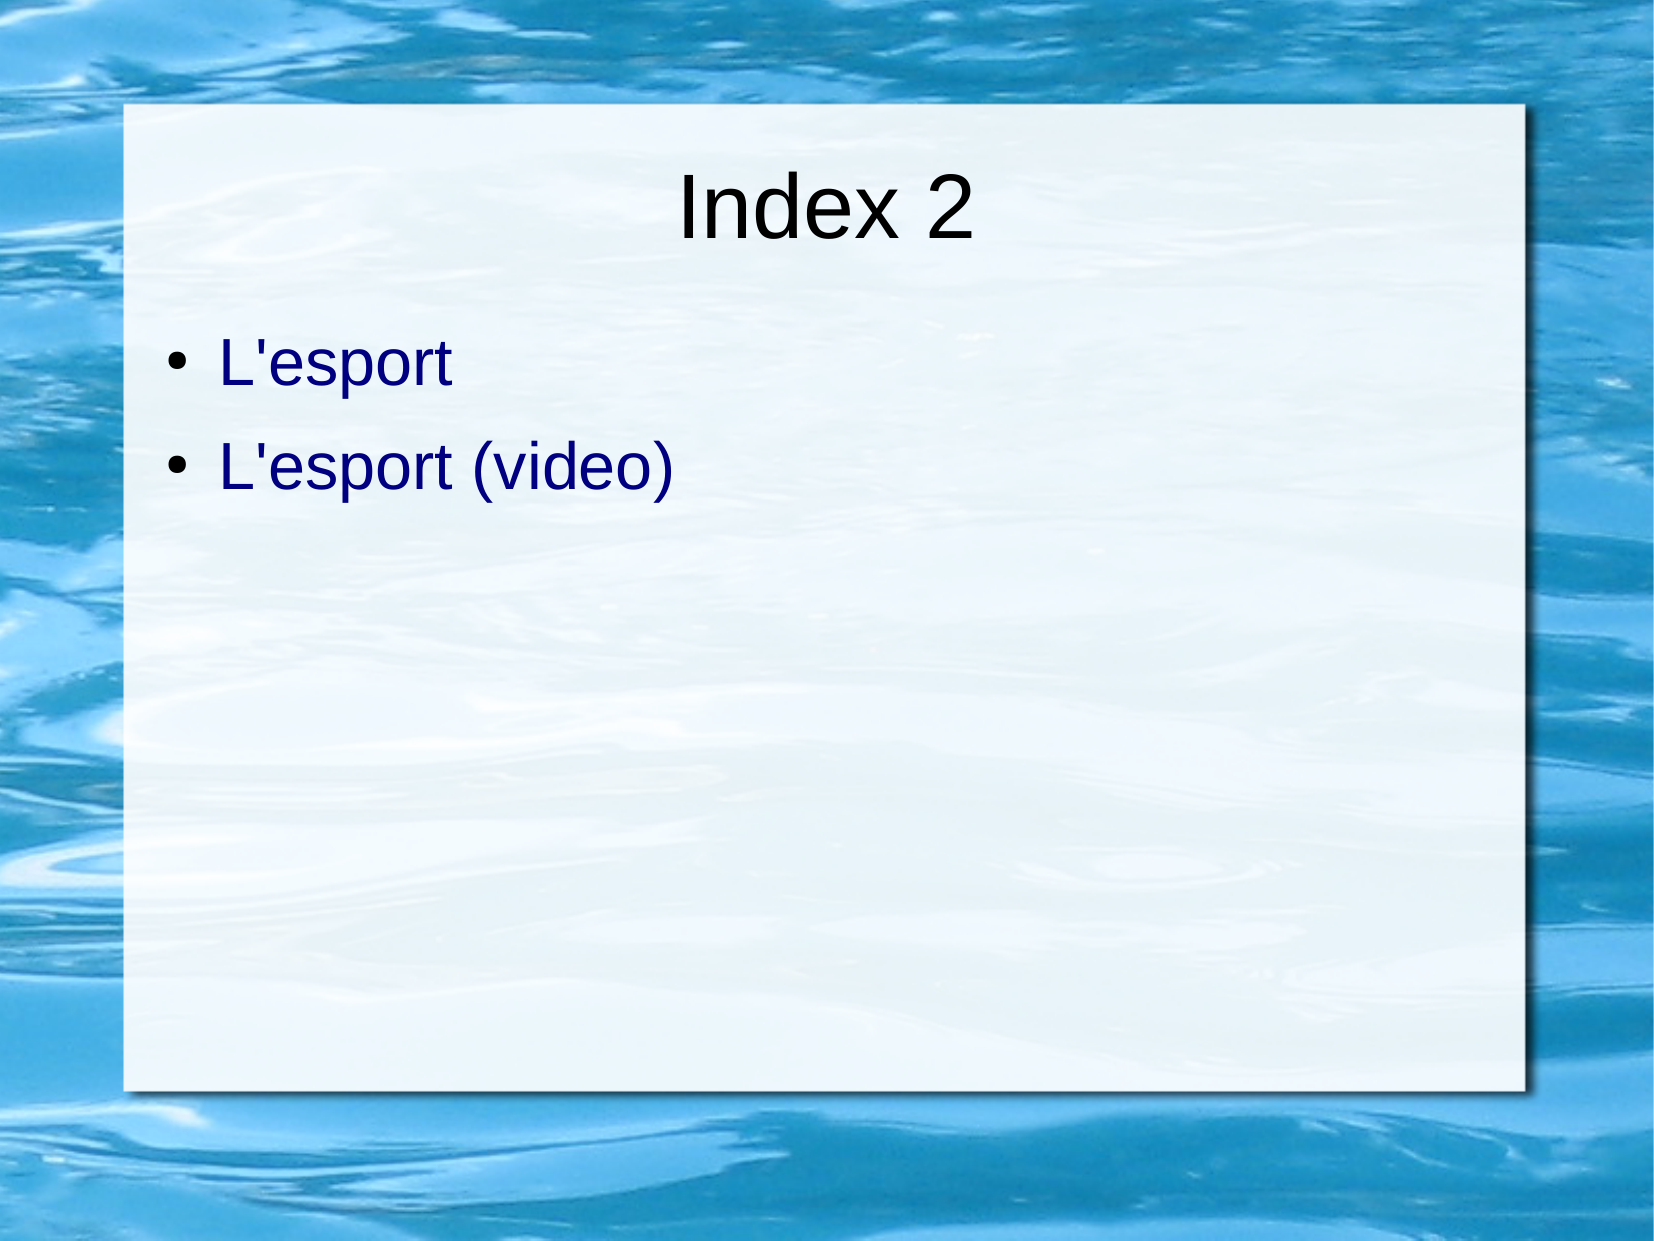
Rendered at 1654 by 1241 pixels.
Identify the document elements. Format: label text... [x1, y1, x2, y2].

title Index 2 [147, 118, 1506, 296]
picture [0, 0, 1654, 1241]
list L'esport L'esport (video) [147, 324, 811, 1045]
